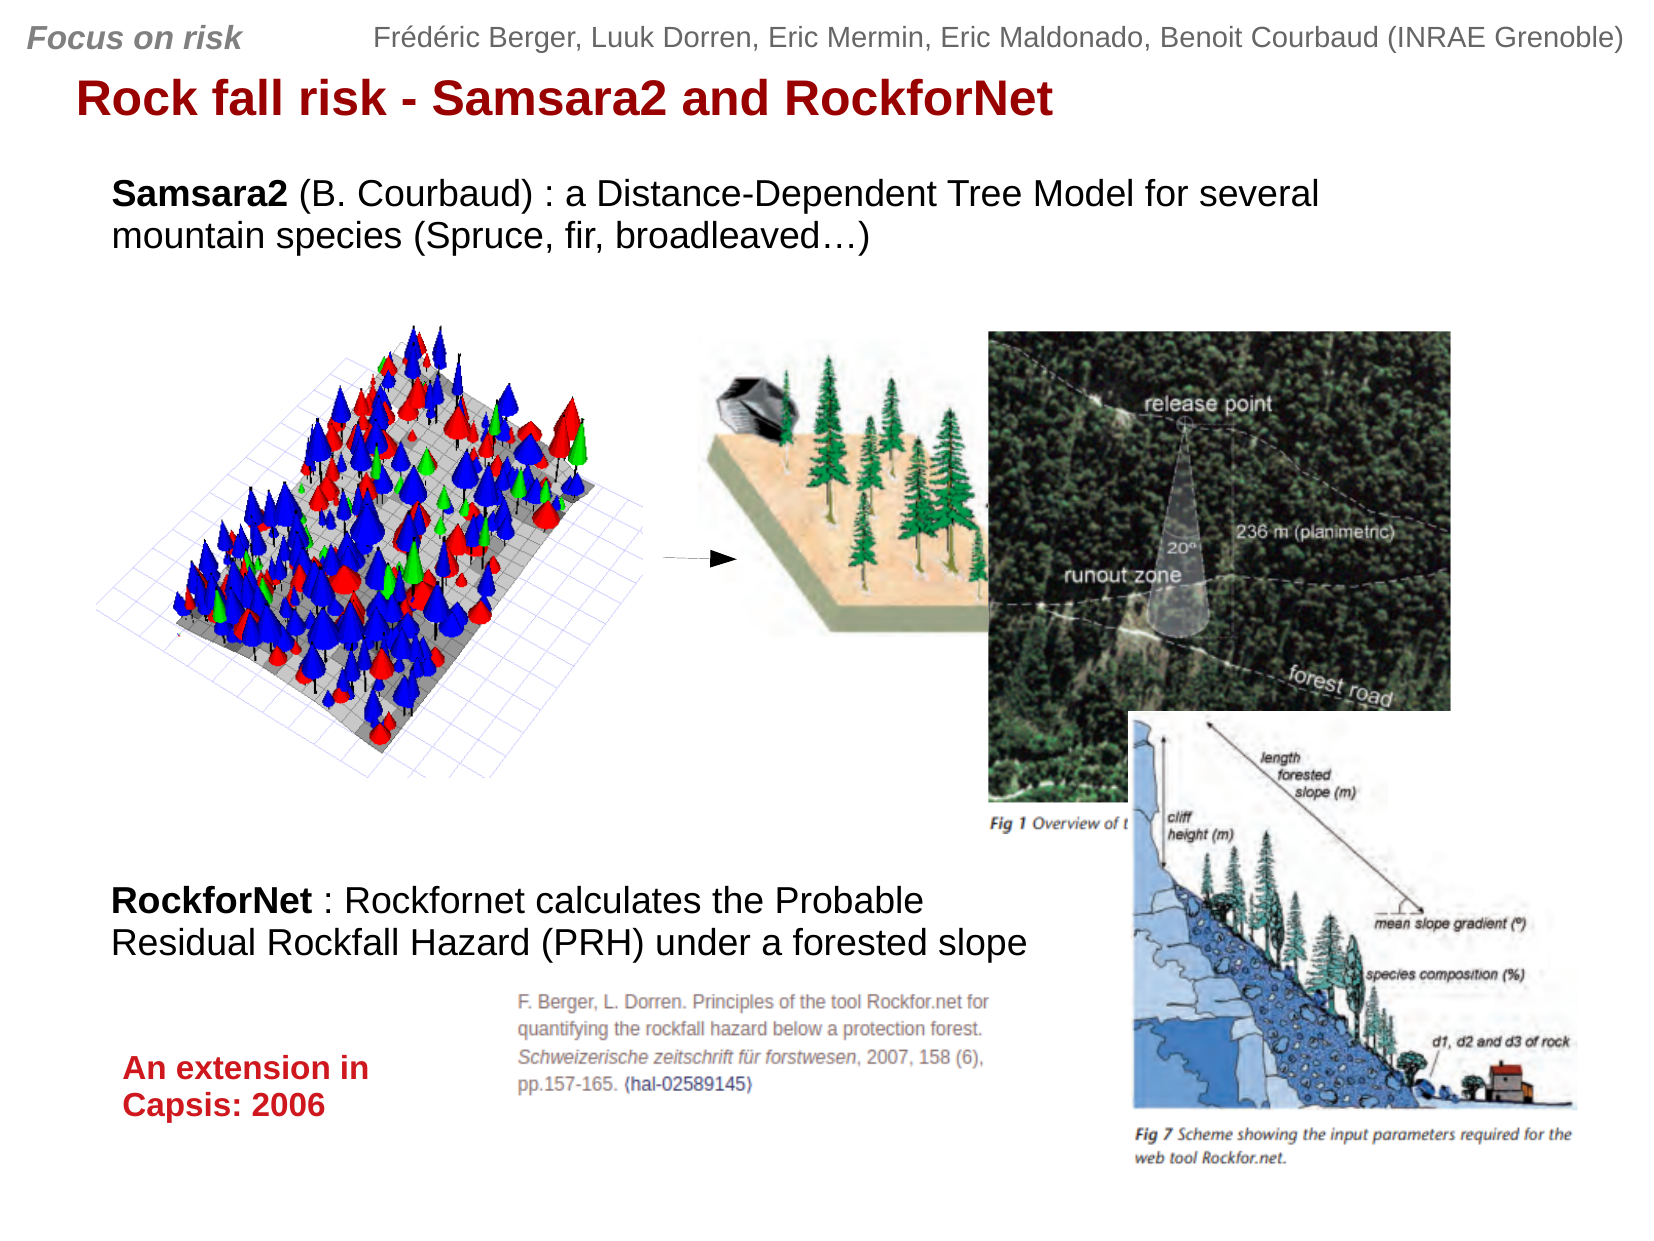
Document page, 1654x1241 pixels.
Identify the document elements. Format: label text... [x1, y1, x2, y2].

text_box Focus on risk [11, 11, 426, 65]
picture [511, 985, 1006, 1110]
picture [96, 331, 643, 779]
text_box Frédéric Berger, Luuk Dorren, Eric Mermin, Eric Maldonado, Benoit Courbaud (INRAE Grenoble) [426, 13, 1641, 63]
text_box RockforNet : Rockfornet calculates the Probable Residual Rockfall Hazard (PRH) under a forested slope [96, 872, 1050, 972]
picture [692, 330, 1587, 1170]
text_box An extension in Capsis: 2006 [107, 1042, 466, 1132]
text_box Rock fall risk - Samsara2 and RockforNet [61, 63, 1200, 134]
text_box Samsara2 (B. Courbaud) : a Distance-Dependent Tree Model for several mountain species (Spruce, fir, broadleaved…) [96, 165, 1468, 331]
